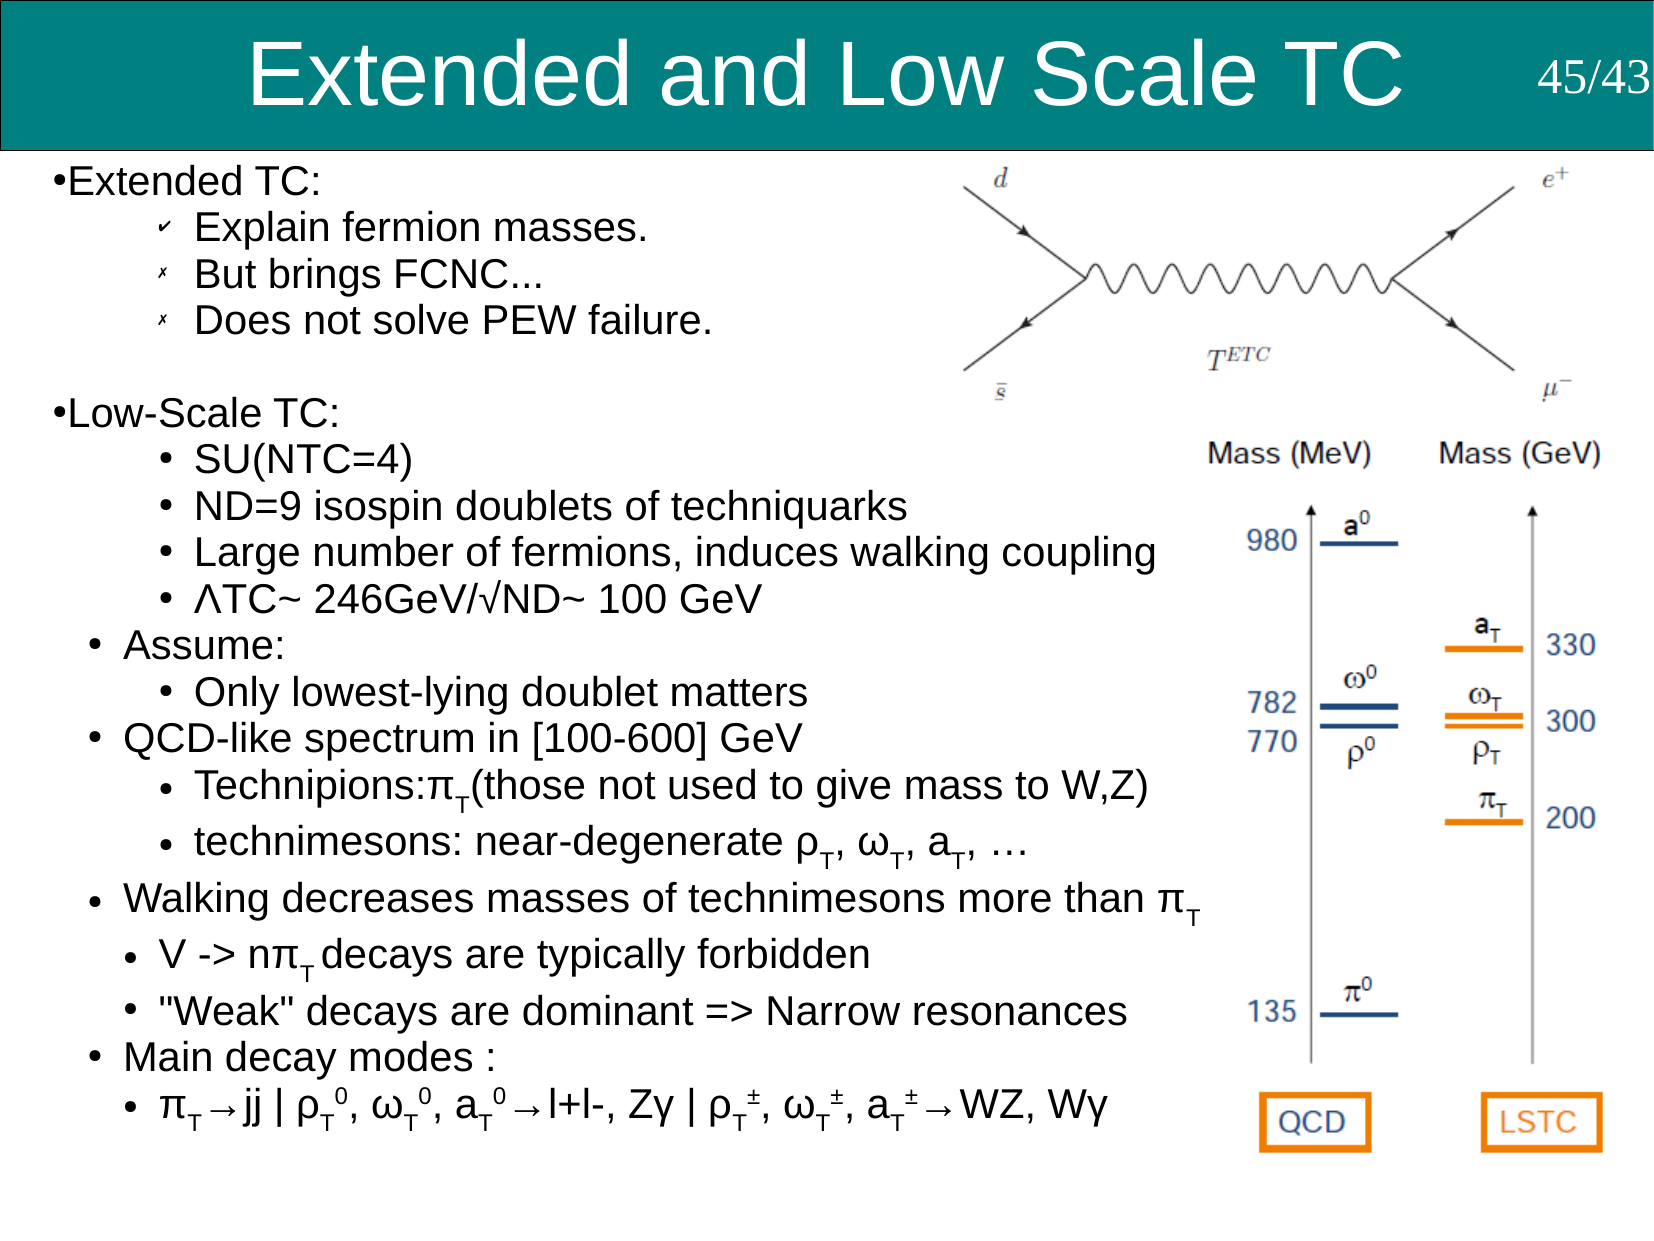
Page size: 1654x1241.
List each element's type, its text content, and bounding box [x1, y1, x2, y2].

title Extended and Low Scale TC [82, 22, 1571, 126]
picture [1200, 420, 1614, 1178]
picture [937, 161, 1598, 413]
text_box Extended TC: Explain fermion masses. But brings FCNC... Does not solve PEW failure. Low-Scale TC: SU(NTC=4) ND=9 isospin doublets of techniquarks Large number of fermions, induces walking coupling ΛTC~ 246GeV/√ND~ 100 GeV Assume: Only lowest‐lying doublet matters QCD‐like spectrum in [100‐600] GeV Technipions:πT(those not used to give mass to W,Z) technimesons: near‐degenerate ρT, ωT, aT, … Walking decreases masses of technimesons more than πT V ‐> nπT decays are typically forbidden "Weak" decays are dominant => Narrow resonances Main decay modes : πT→jj | ρT0, ωT0, aT0→l+l‐, Zγ | ρT±, ωT±, aT±→WZ, Wγ [37, 150, 1654, 1241]
